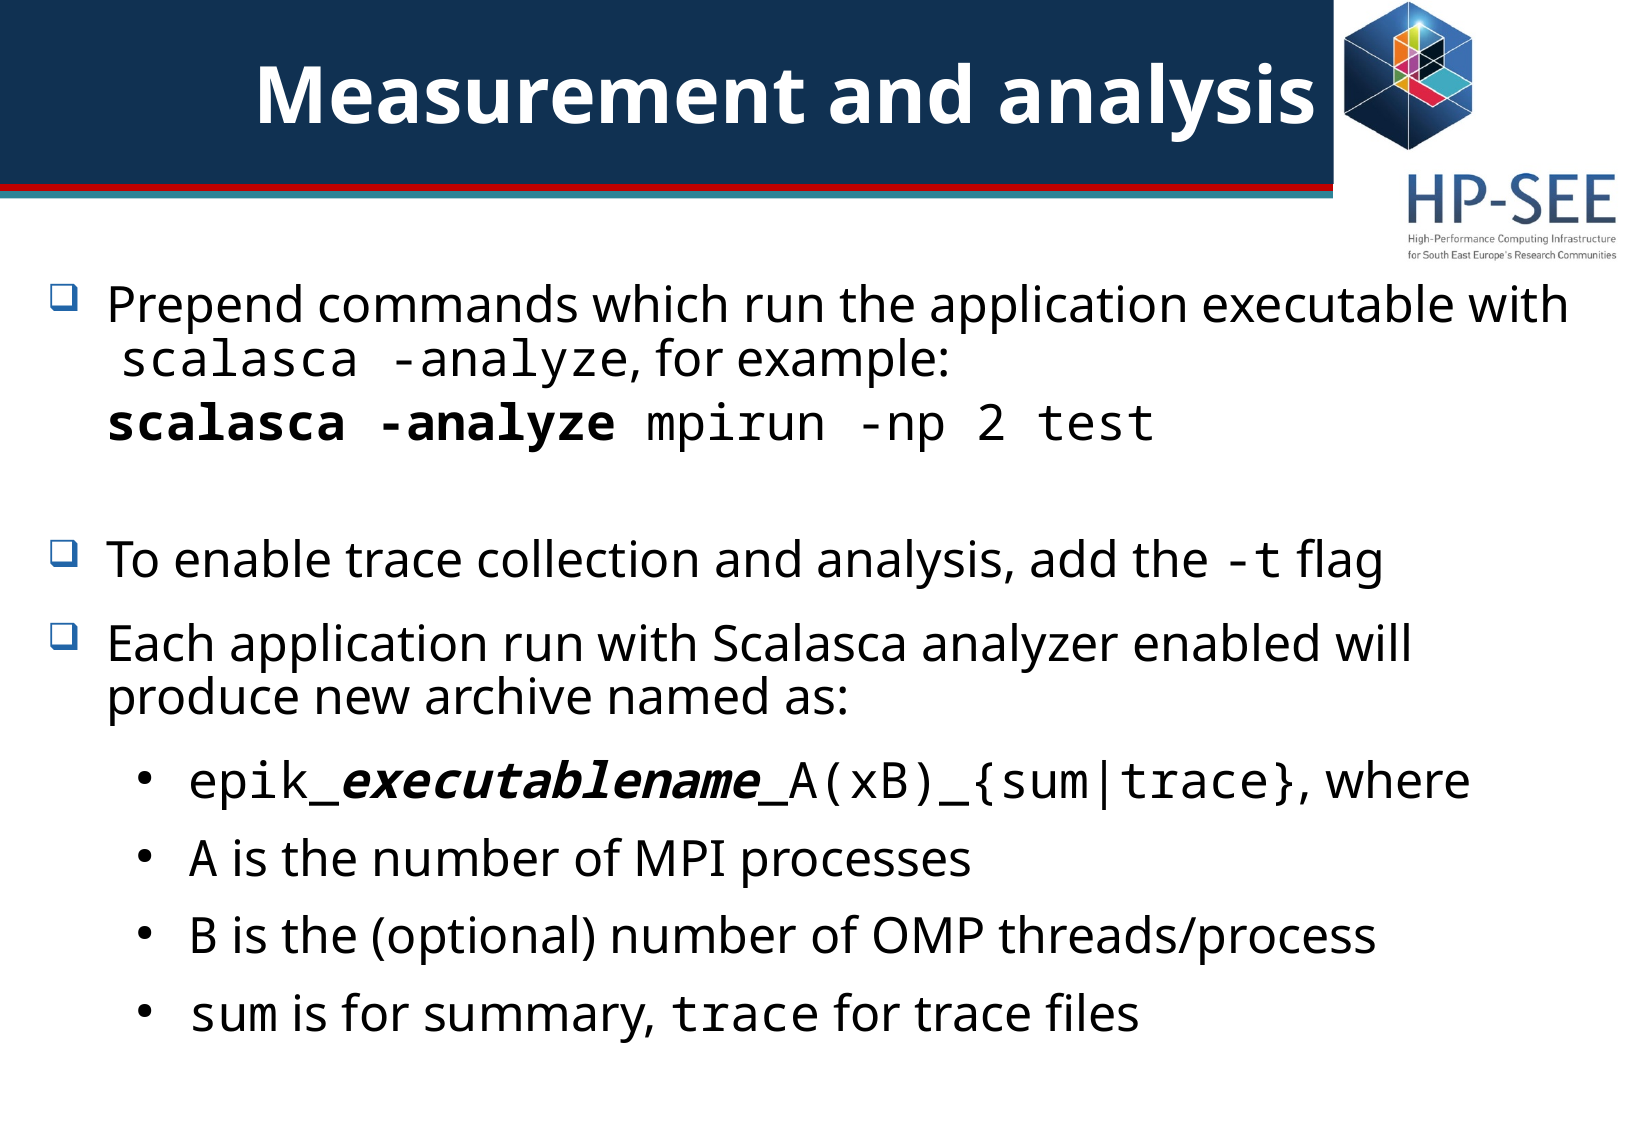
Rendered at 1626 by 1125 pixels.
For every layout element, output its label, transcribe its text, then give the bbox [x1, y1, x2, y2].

picture [1333, 0, 1625, 263]
title Measurement and analysis [0, 0, 1334, 184]
list Prepend commands which run the application executable with scalasca -analyze, for example: scalasca -analyze mpirun -np 2 test To enable trace collection and analysis, add the -t flag Each application run with Scalasca analyzer enabled will produce new archive named as: epik_executablename_A(xB)_{sum|trace}, where A is the number of MPI processes B is the (optional) number of OMP threads/process sum is for summary, trace for trace files [31, 271, 1593, 1079]
